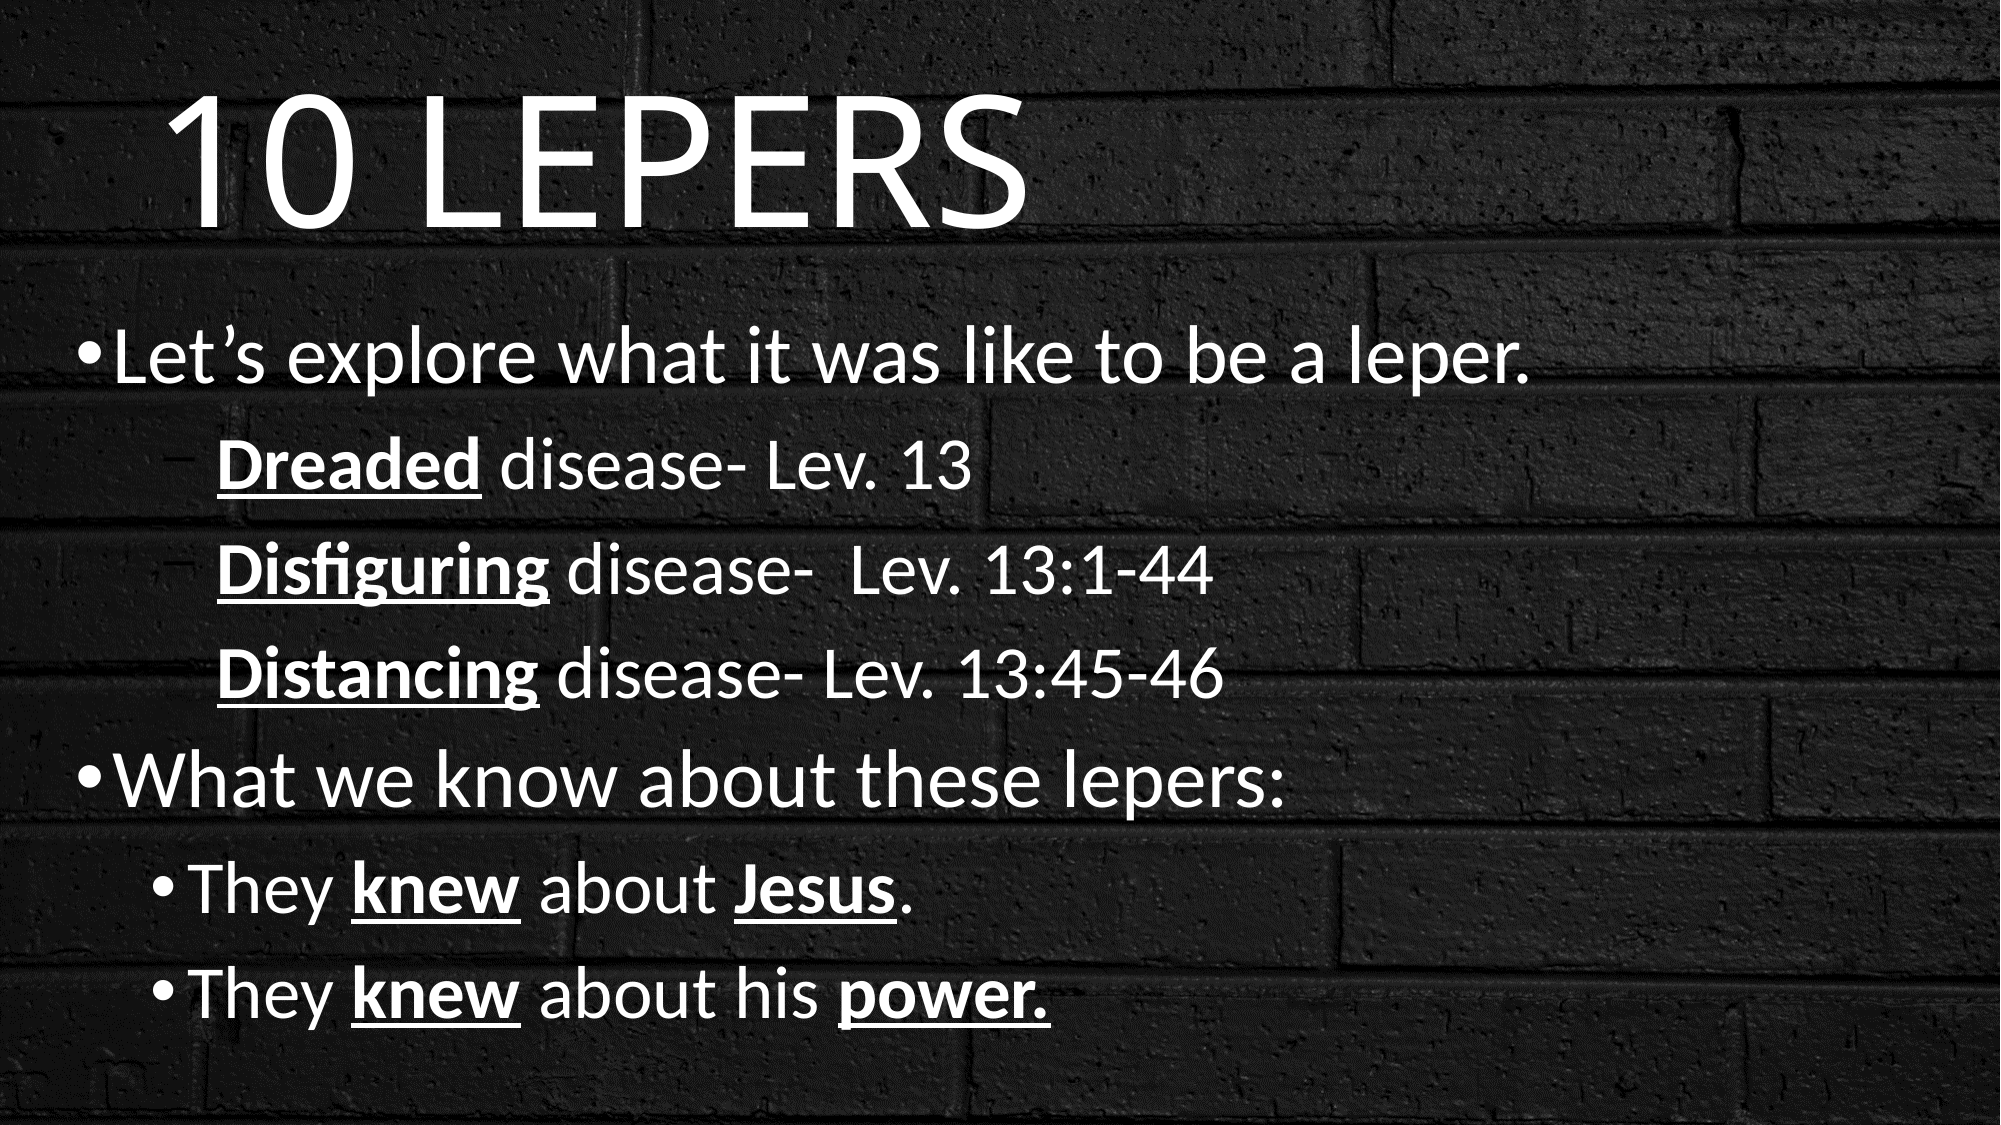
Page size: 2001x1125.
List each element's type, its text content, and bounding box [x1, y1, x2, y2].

list Let’s explore what it was like to be a leper. Dreaded disease- Lev. 13 Disfiguring disease- Lev. 13:1-44 Distancing disease- Lev. 13:45-46 What we know about these lepers: They knew about Jesus. They knew about his power. [60, 303, 1981, 1081]
picture [0, 0, 2000, 1125]
title 10 LEPERS [137, 59, 1863, 278]
